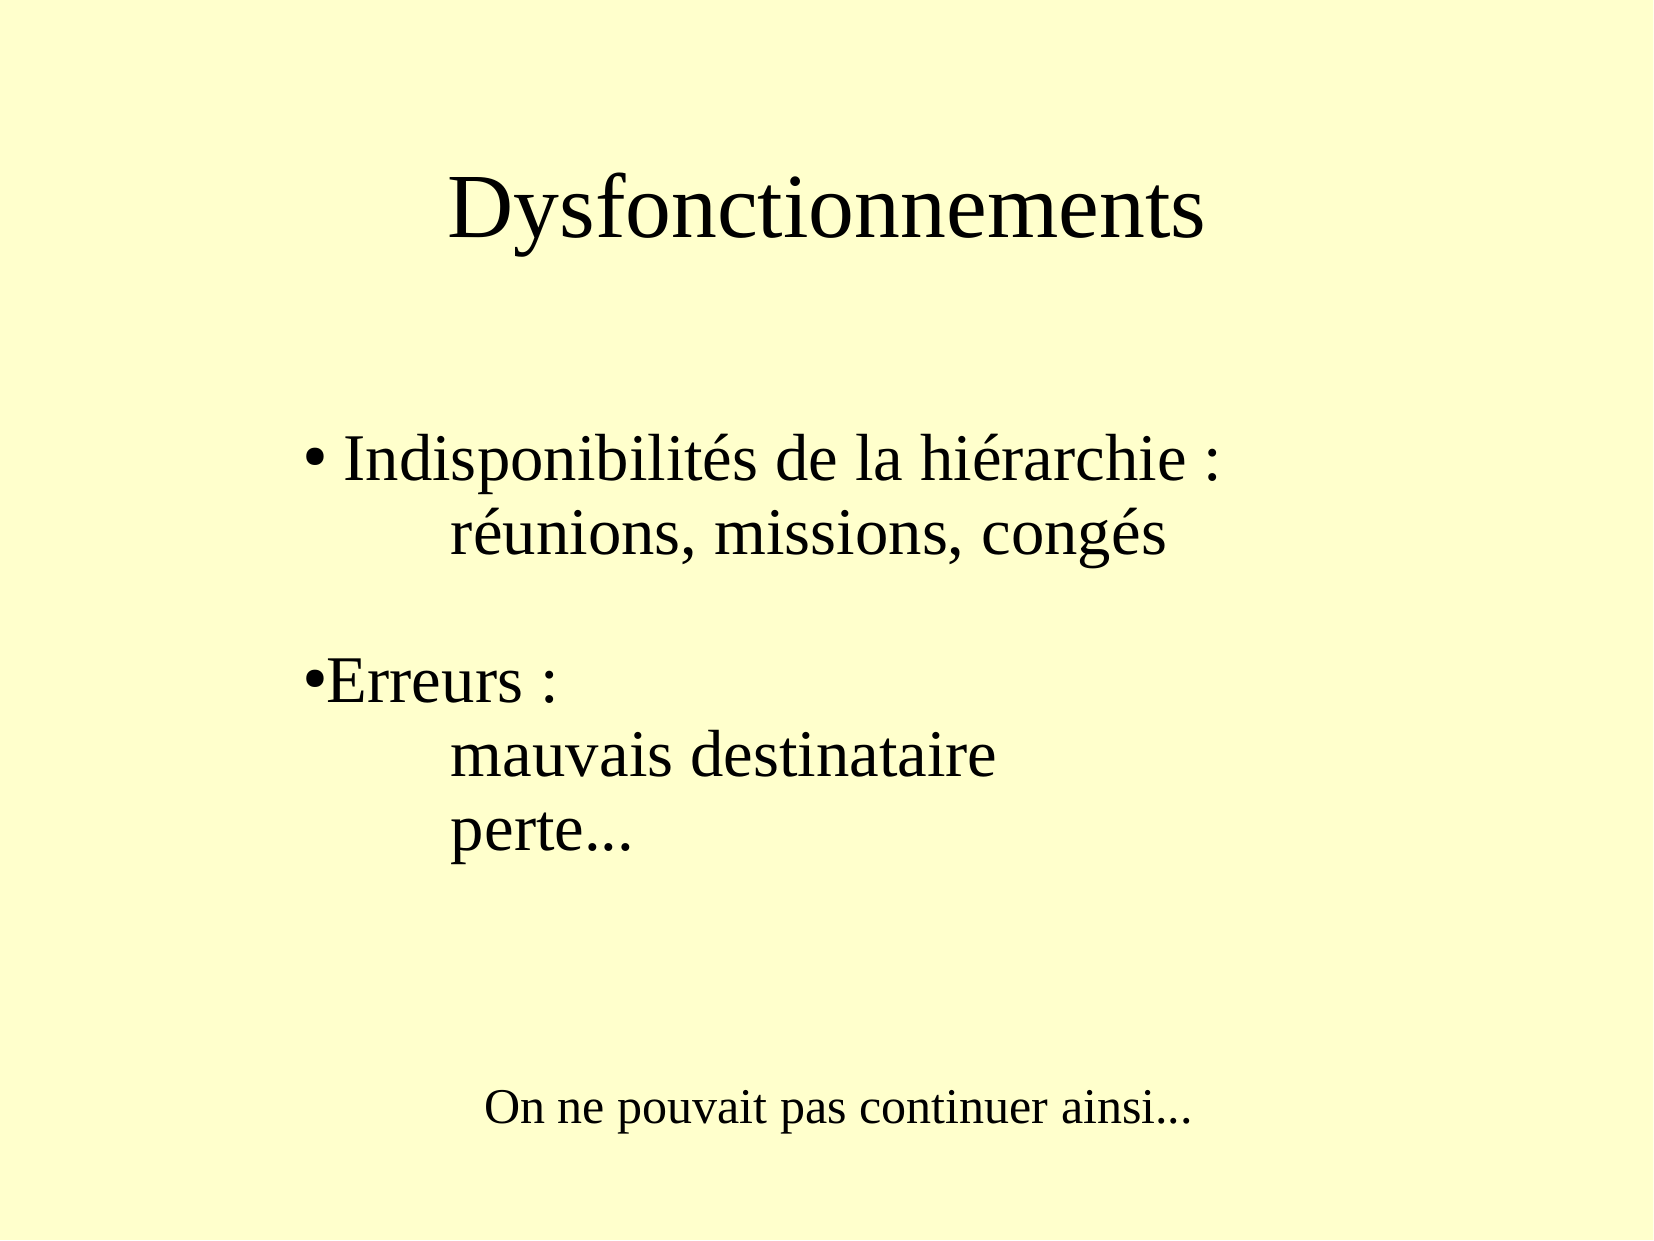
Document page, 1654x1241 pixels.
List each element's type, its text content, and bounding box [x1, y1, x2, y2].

title Dysfonctionnements [121, 102, 1534, 311]
subtitle Indisponibilités de la hiérarchie : réunions, missions, congés Erreurs : mauvais destinataire perte... [303, 371, 1372, 989]
text_box On ne pouvait pas continuer ainsi... [484, 1079, 1270, 1140]
